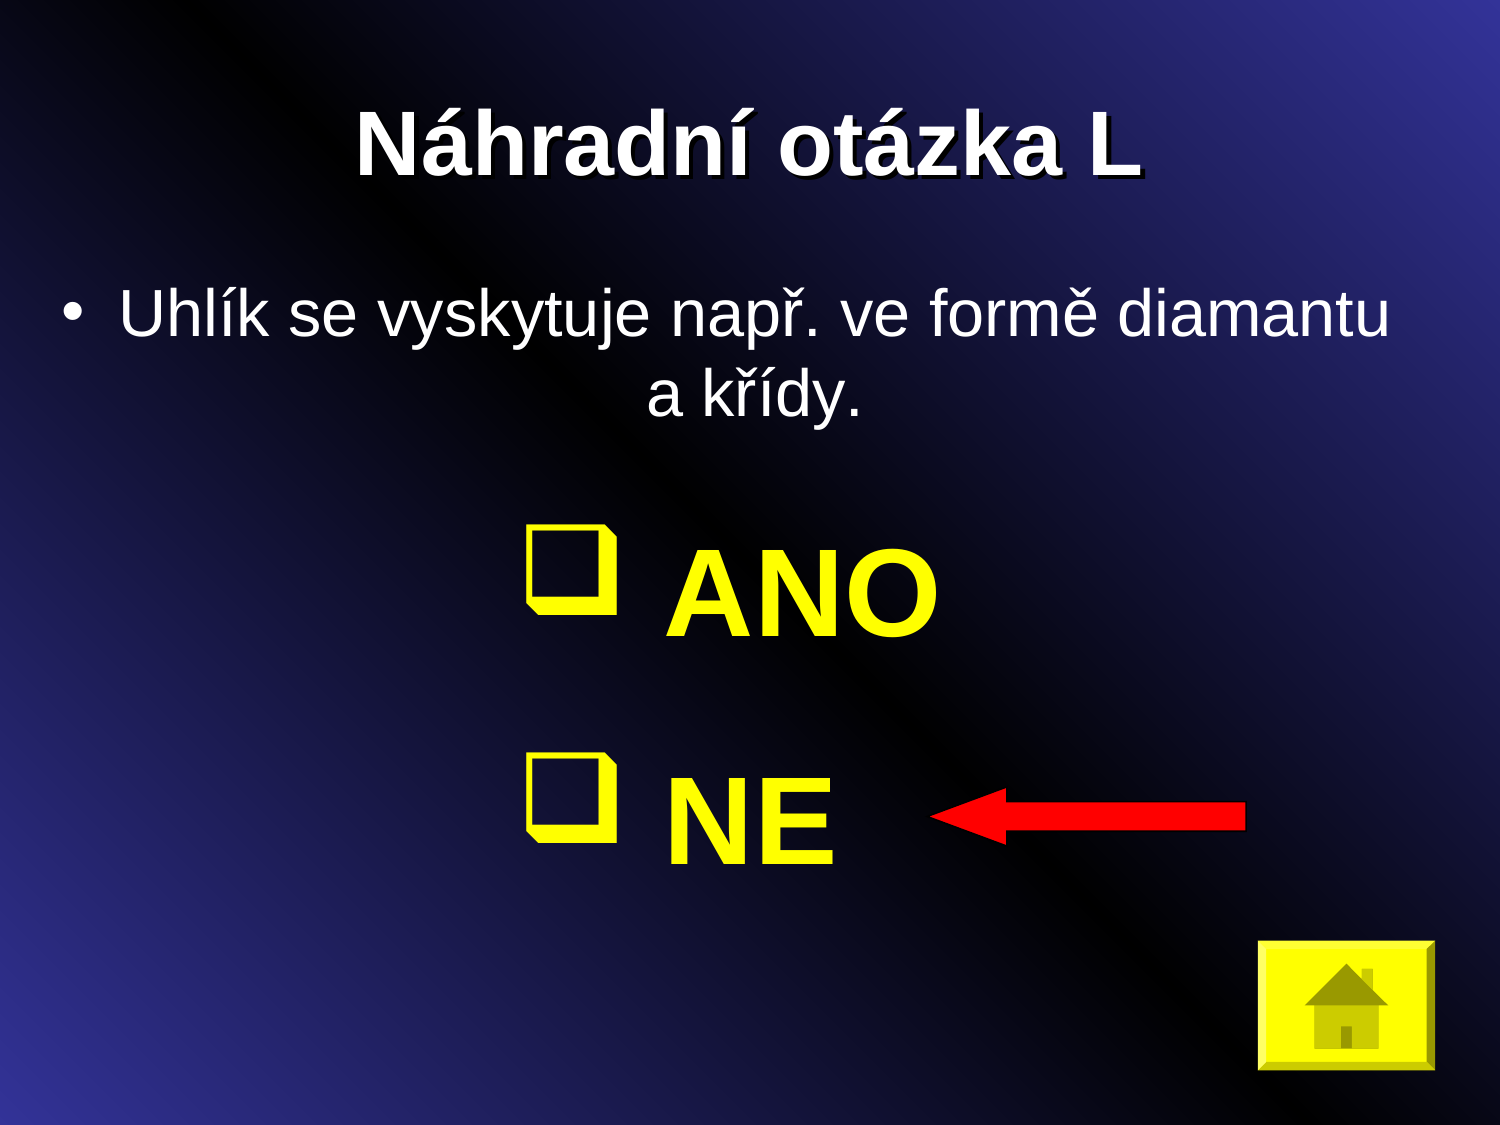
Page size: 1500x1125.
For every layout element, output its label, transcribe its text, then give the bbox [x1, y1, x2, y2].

title Náhradní otázka L [75, 45, 1426, 233]
text_box [1259, 940, 1436, 1071]
list Uhlík se vyskytuje např. ve formě diamantu a křídy. [29, 262, 1426, 445]
text_box [927, 786, 1247, 847]
text_box ANO NE [501, 503, 999, 897]
